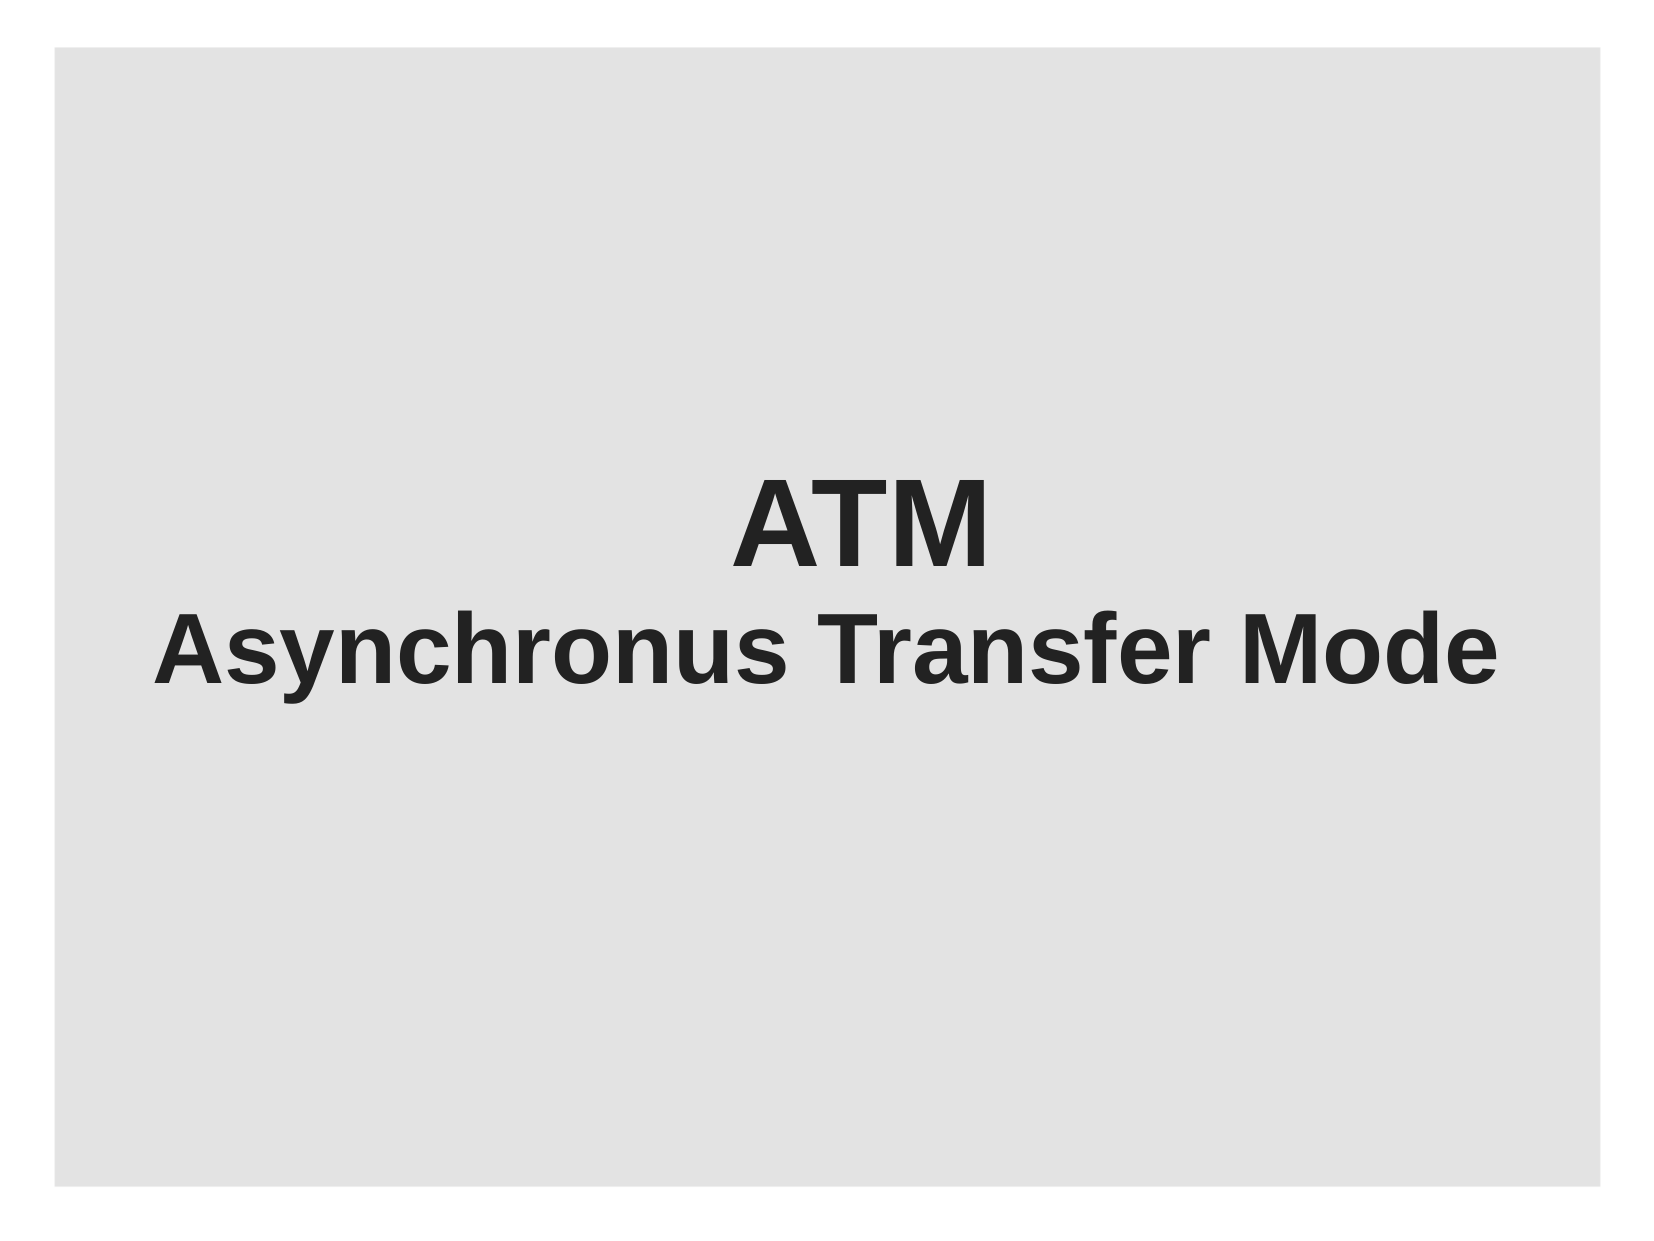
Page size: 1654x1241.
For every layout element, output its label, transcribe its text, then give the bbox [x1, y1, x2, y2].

picture [0, 0, 1654, 1241]
subtitle ATM Asynchronus Transfer Mode [82, 49, 1571, 1109]
